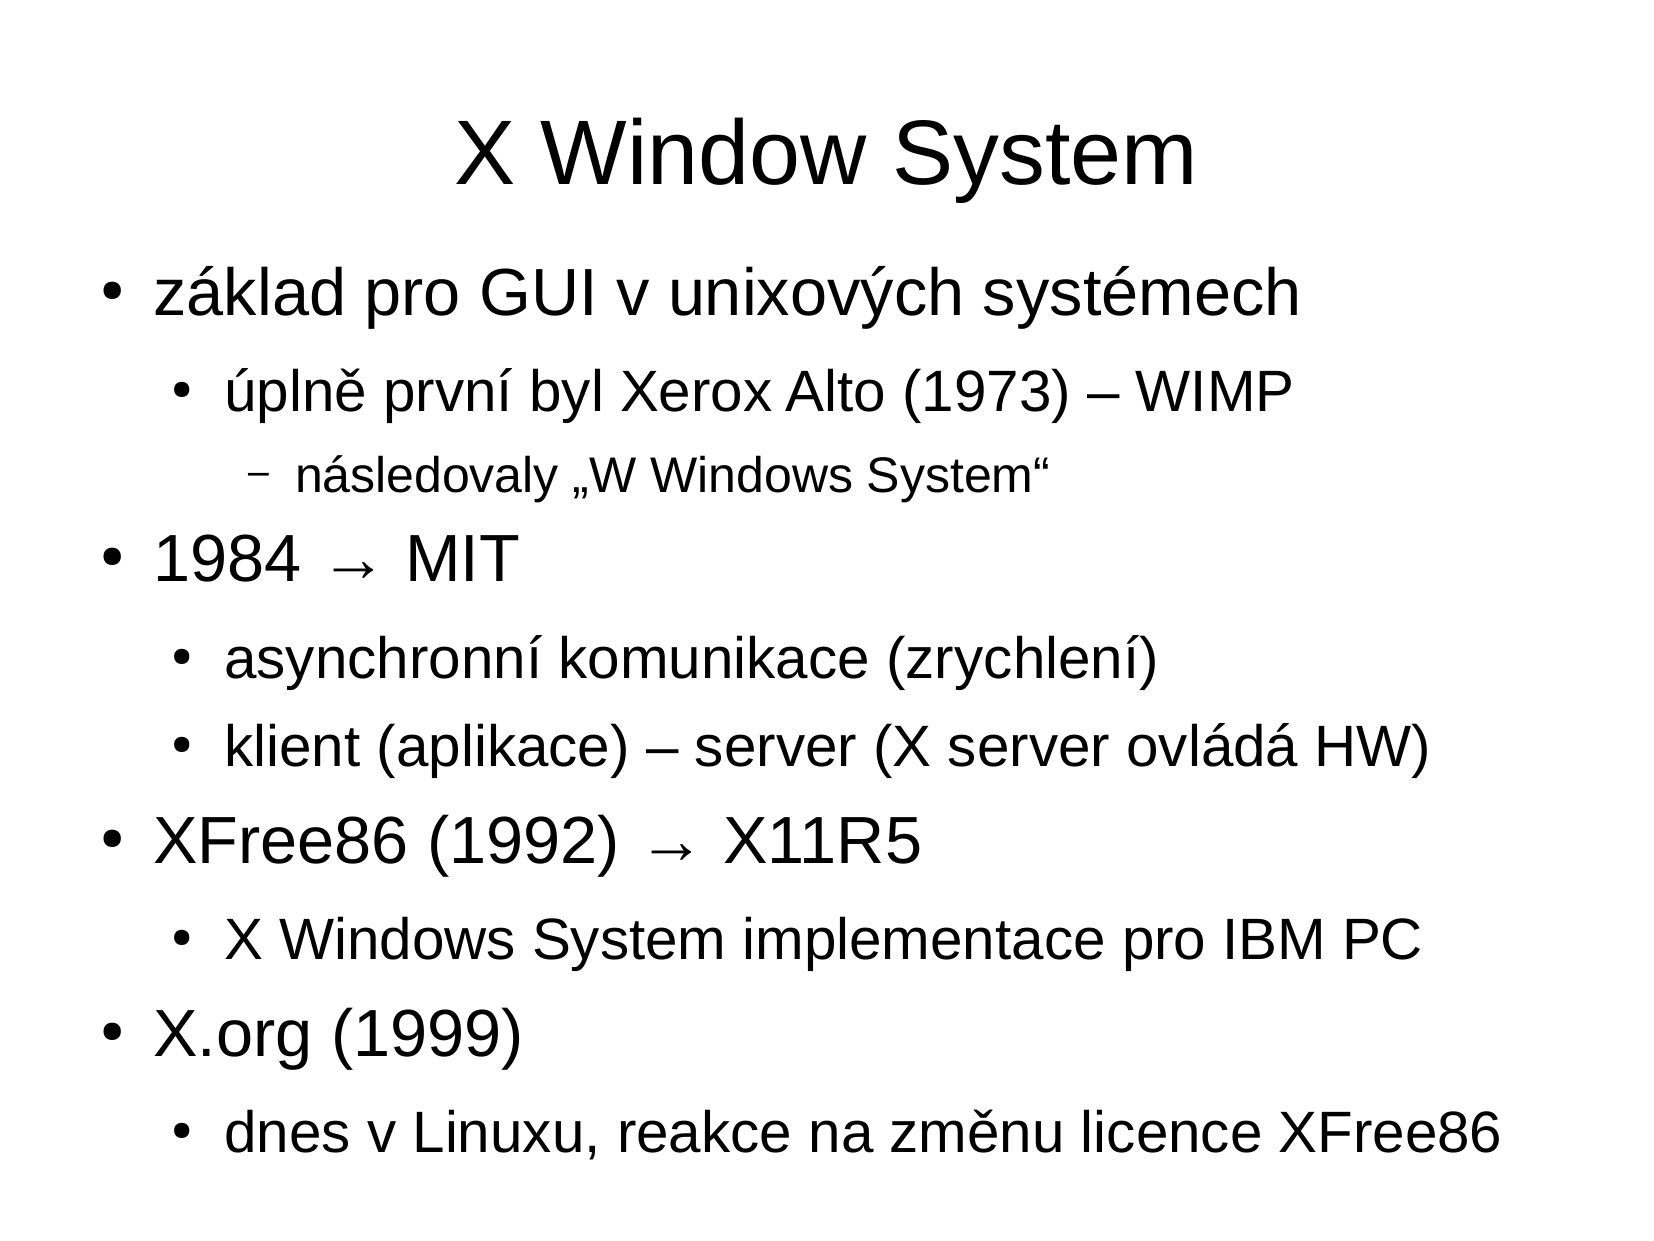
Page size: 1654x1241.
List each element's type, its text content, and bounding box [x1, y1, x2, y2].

list základ pro GUI v unixových systémech úplně první byl Xerox Alto (1973) – WIMP následovaly „W Windows System“ 1984 → MIT asynchronní komunikace (zrychlení) klient (aplikace) – server (X server ovládá HW) XFree86 (1992) → X11R5 X Windows System implementace pro IBM PC X.org (1999) dnes v Linuxu, reakce na změnu licence XFree86 [82, 254, 1571, 1166]
title X Window System [82, 56, 1571, 250]
